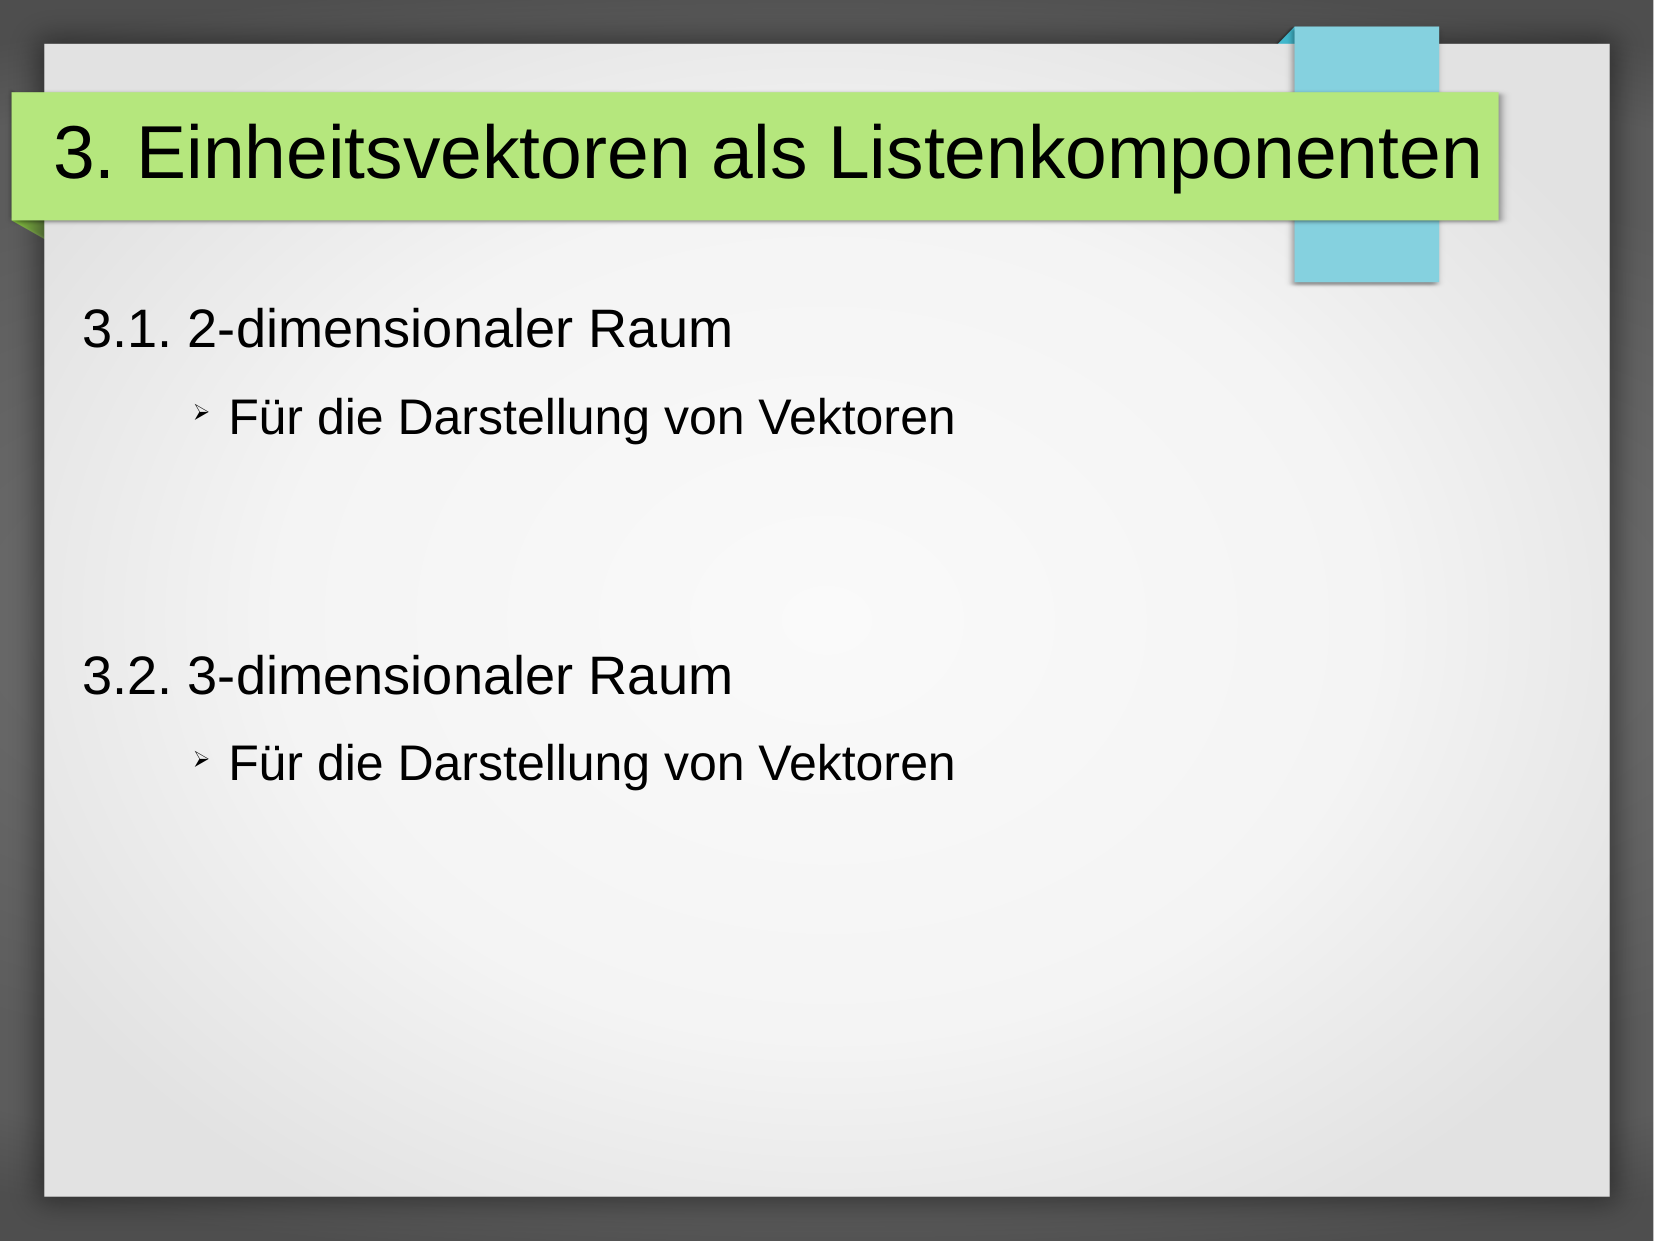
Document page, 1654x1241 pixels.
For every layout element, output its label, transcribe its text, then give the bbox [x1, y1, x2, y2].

picture [0, 0, 1654, 1241]
title 3. Einheitsvektoren als Listenkomponenten [53, 94, 1495, 213]
list 3.1. 2-dimensionaler Raum Für die Darstellung von Vektoren 3.2. 3-dimensionaler Raum Für die Darstellung von Vektoren [82, 295, 1571, 1015]
